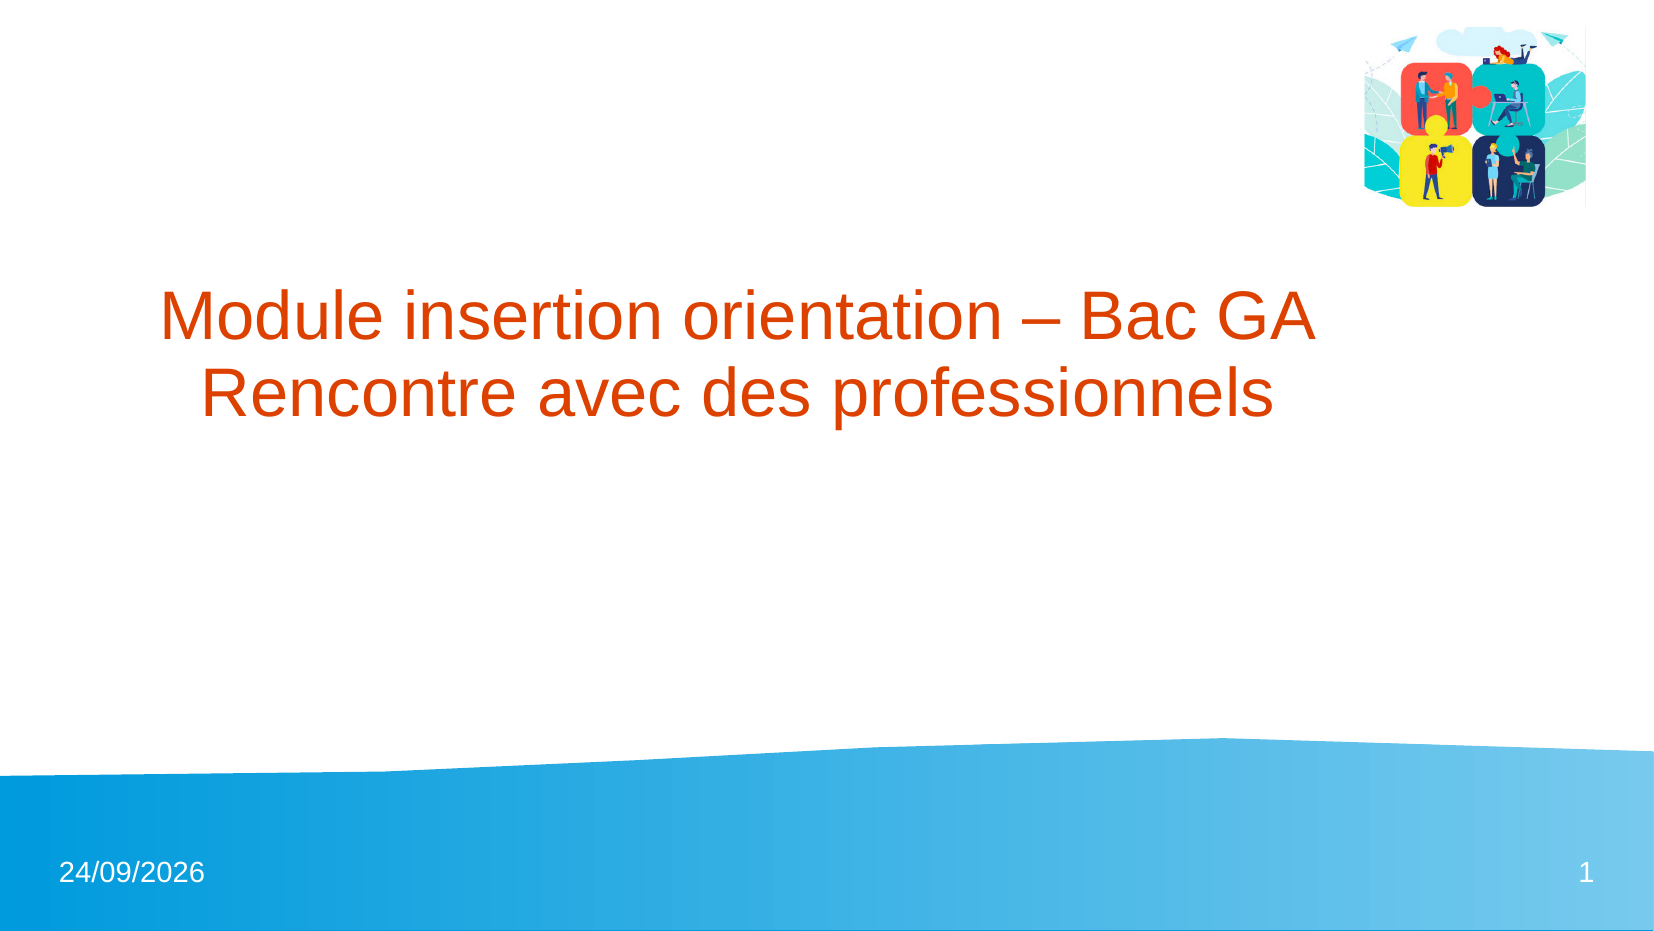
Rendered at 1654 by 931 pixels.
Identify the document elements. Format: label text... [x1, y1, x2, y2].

picture [1358, 27, 1586, 207]
title Module insertion orientation – Bac GA Rencontre avec des professionnels [0, 265, 1477, 443]
